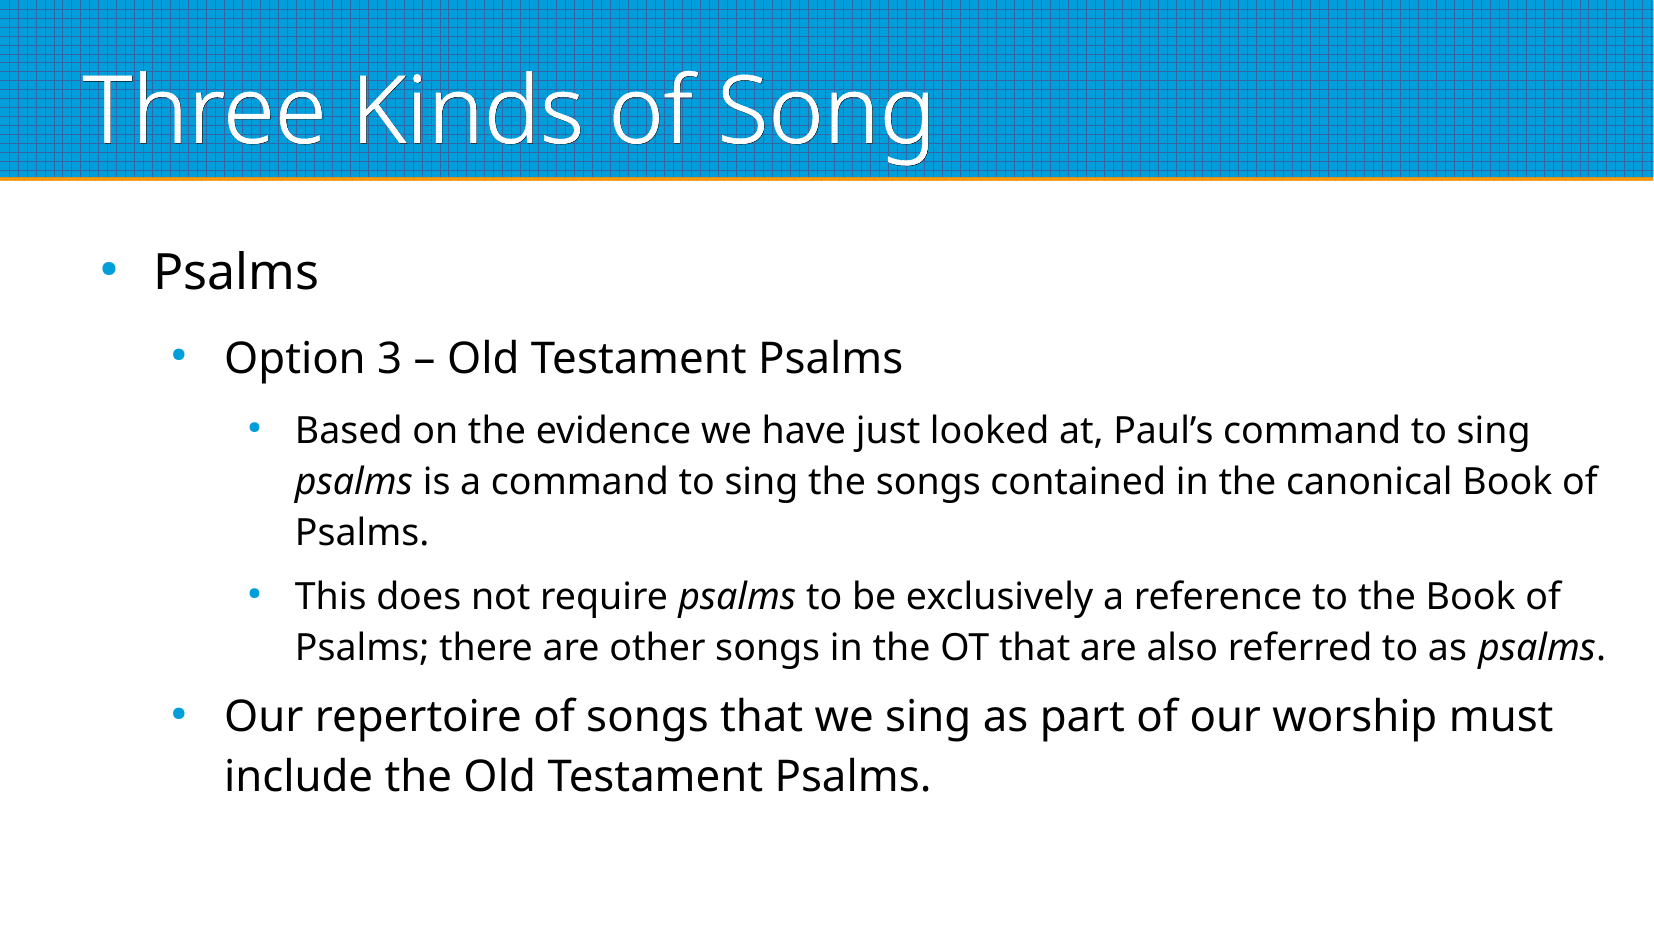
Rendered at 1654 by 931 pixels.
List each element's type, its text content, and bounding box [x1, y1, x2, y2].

list Psalms Option 3 – Old Testament Psalms Based on the evidence we have just looked at, Paul’s command to sing psalms is a command to sing the songs contained in the canonical Book of Psalms. This does not require psalms to be exclusively a reference to the Book of Psalms; there are other songs in the OT that are also referred to as psalms. Our repertoire of songs that we sing as part of our worship must include the Old Testament Psalms. [82, 236, 1613, 863]
title Three Kinds of Song [82, 14, 1571, 171]
